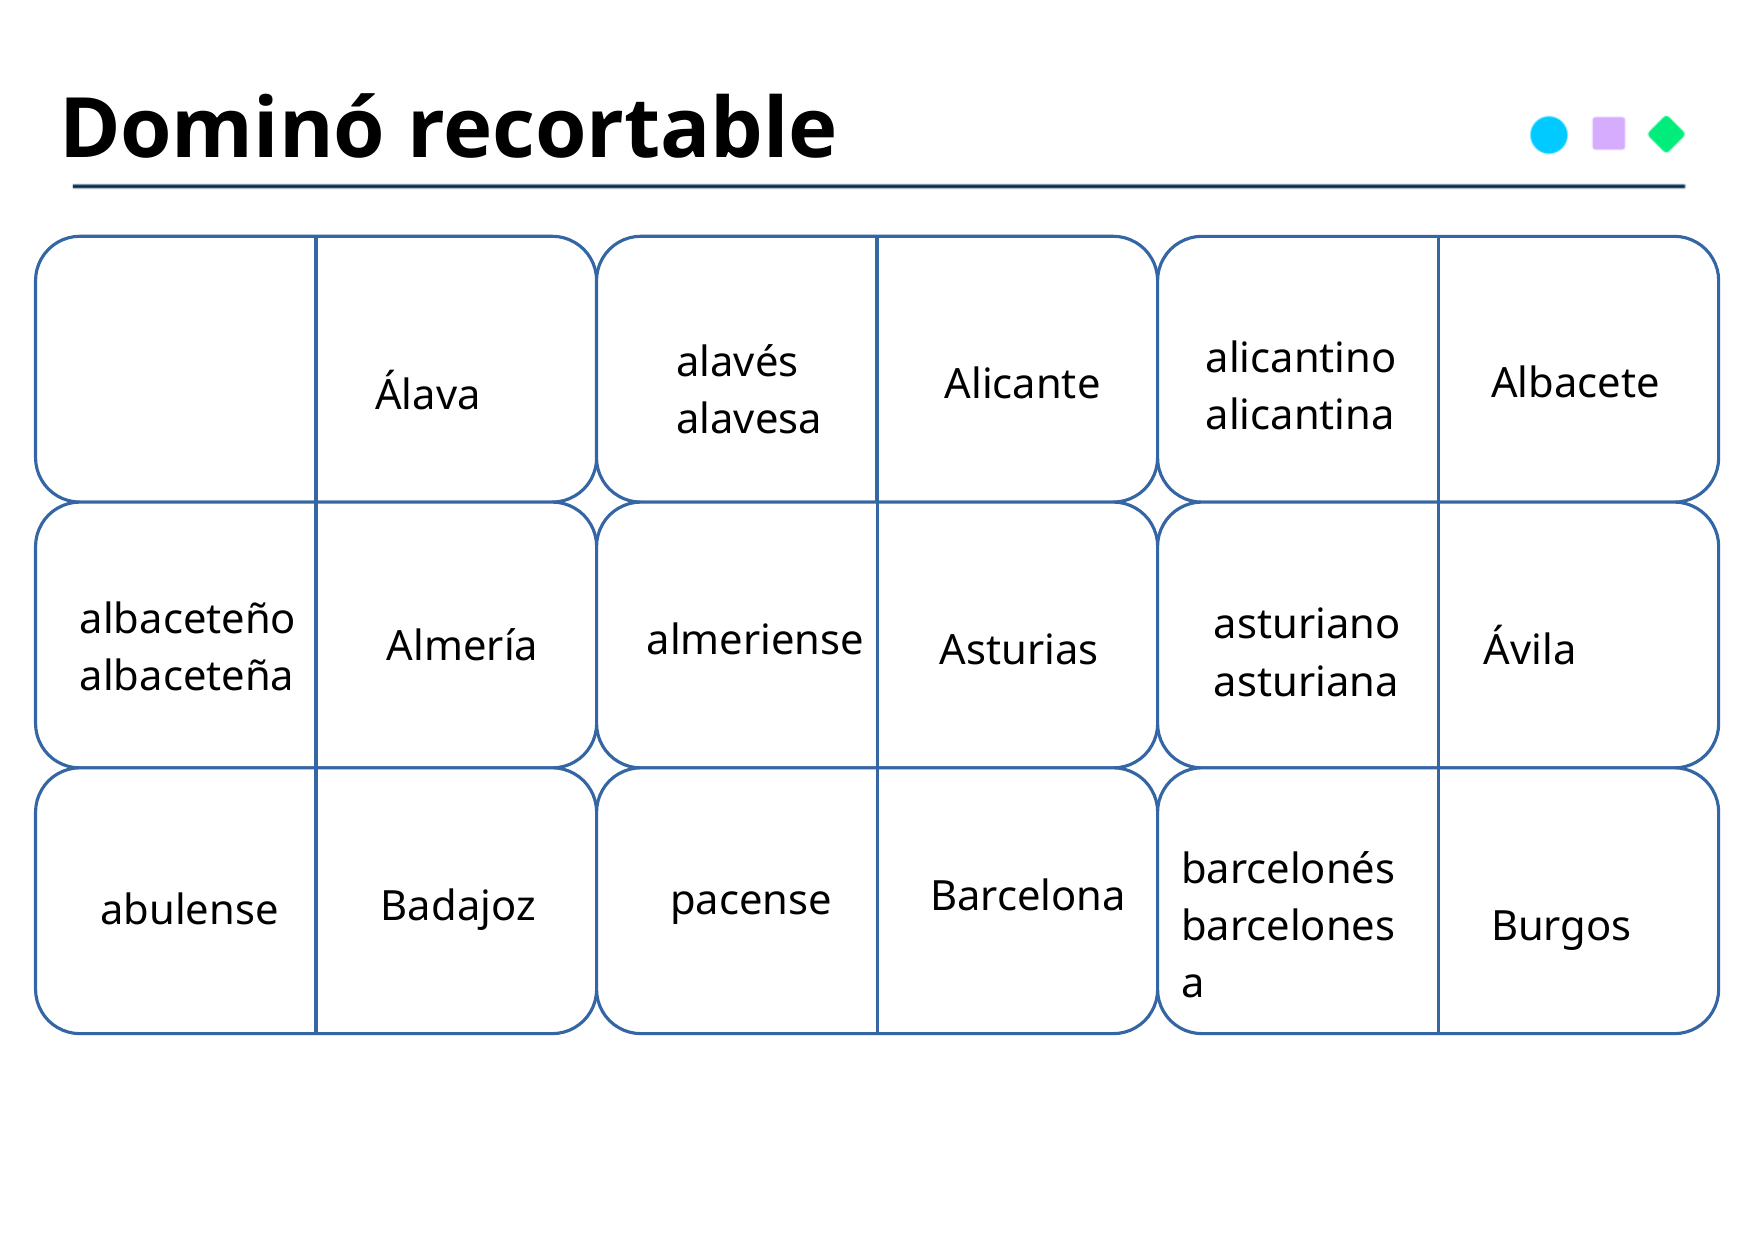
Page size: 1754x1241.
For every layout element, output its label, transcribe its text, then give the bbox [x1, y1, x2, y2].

text_box Albacete [1476, 344, 1667, 412]
text_box Badajoz [366, 868, 542, 935]
text_box alavés alavesa [661, 324, 839, 443]
text_box Ávila [1483, 620, 1595, 672]
text_box Barcelona [915, 858, 1128, 926]
text_box pacense [655, 862, 840, 929]
text_box [35, 236, 317, 1034]
text_box Alicante [929, 346, 1107, 414]
title Dominó recortable [59, 72, 975, 178]
text_box asturiano asturiana [1199, 586, 1400, 706]
text_box alicantino alicantina [1191, 320, 1418, 439]
text_box [879, 236, 1439, 1034]
text_box Asturias [925, 612, 1105, 680]
text_box [318, 236, 878, 1034]
text_box almeriense [631, 602, 865, 669]
picture [59, 88, 1695, 211]
text_box albaceteño albaceteña [64, 580, 298, 700]
text_box Burgos [1476, 888, 1635, 955]
text_box barcelonés barcelonesa [1181, 838, 1415, 943]
text_box Álava [360, 357, 568, 424]
text_box [1440, 236, 1719, 1034]
text_box abulense [100, 879, 282, 932]
text_box Almería [372, 608, 542, 675]
